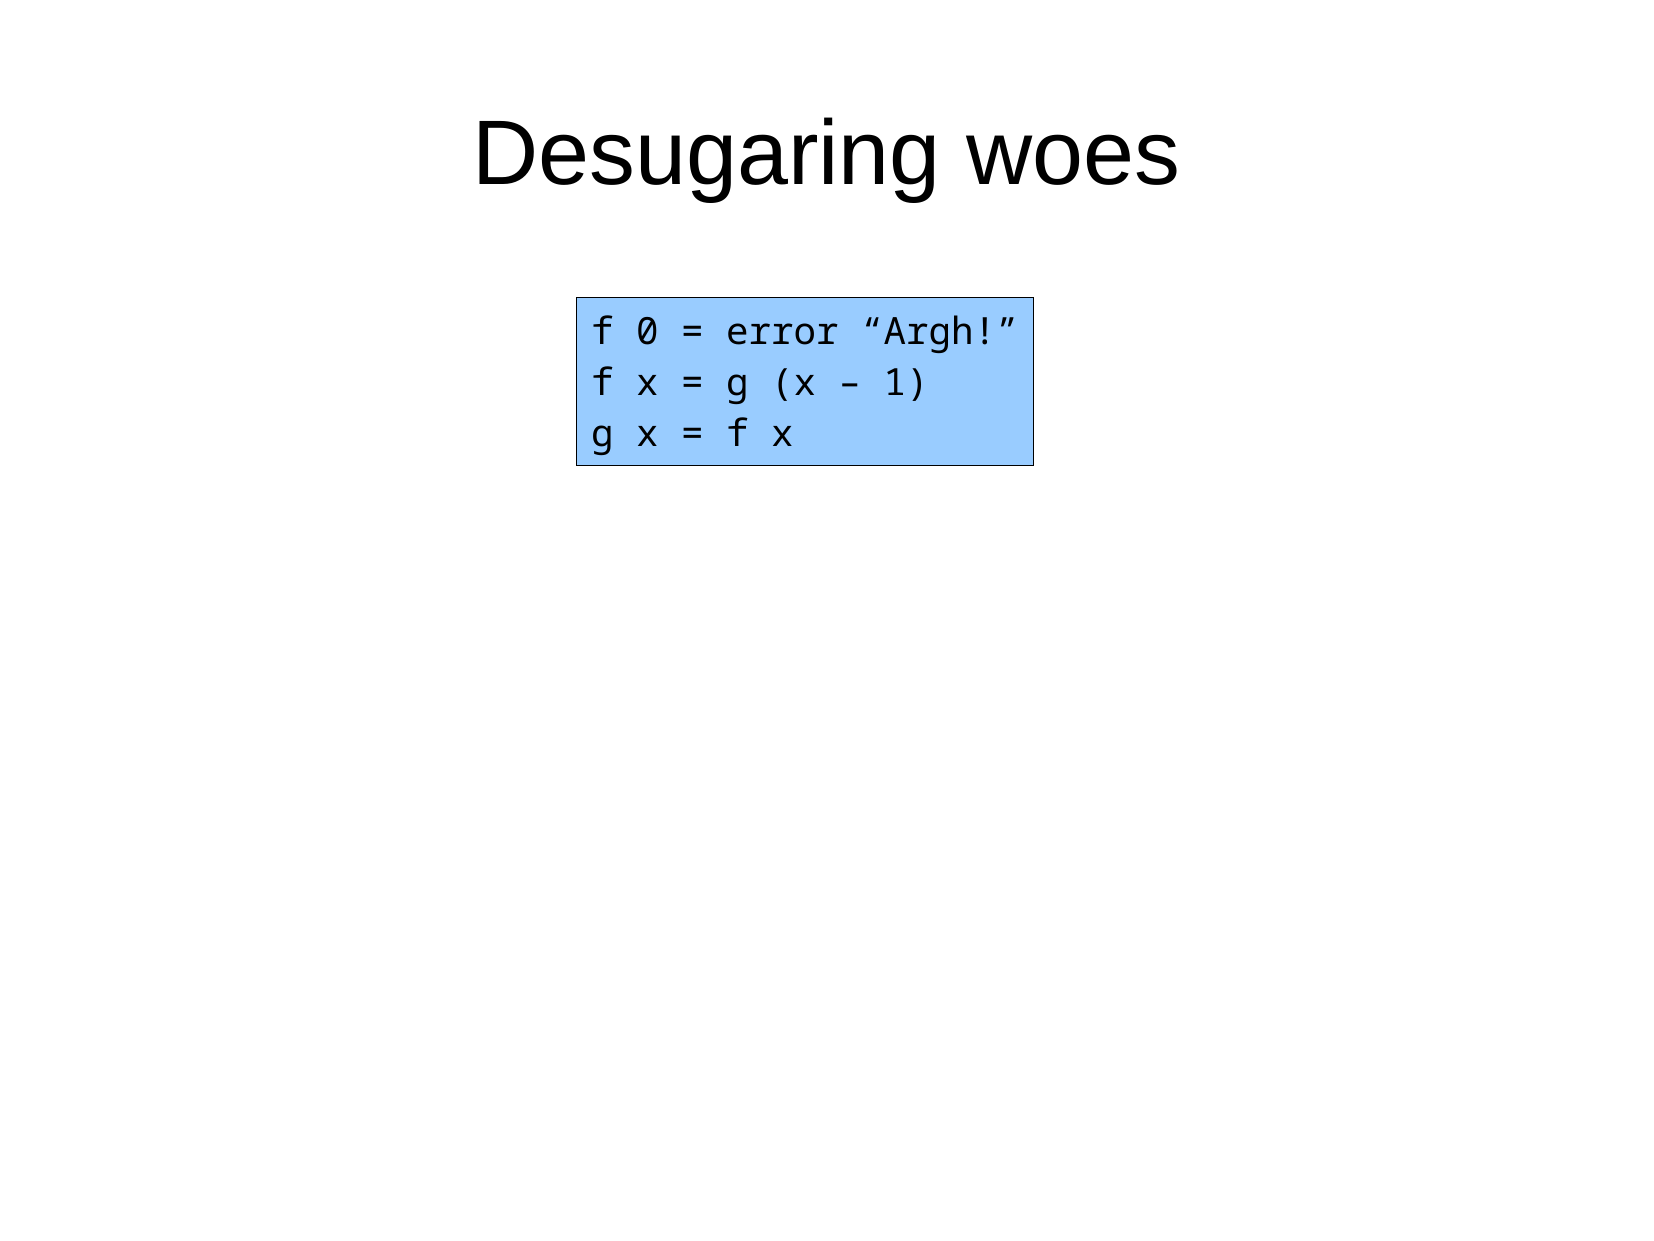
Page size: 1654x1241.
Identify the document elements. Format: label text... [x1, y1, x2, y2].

text_box f 0 = error “Argh!” f x = g (x – 1) g x = f x [576, 297, 1034, 443]
title Desugaring woes [82, 56, 1571, 250]
